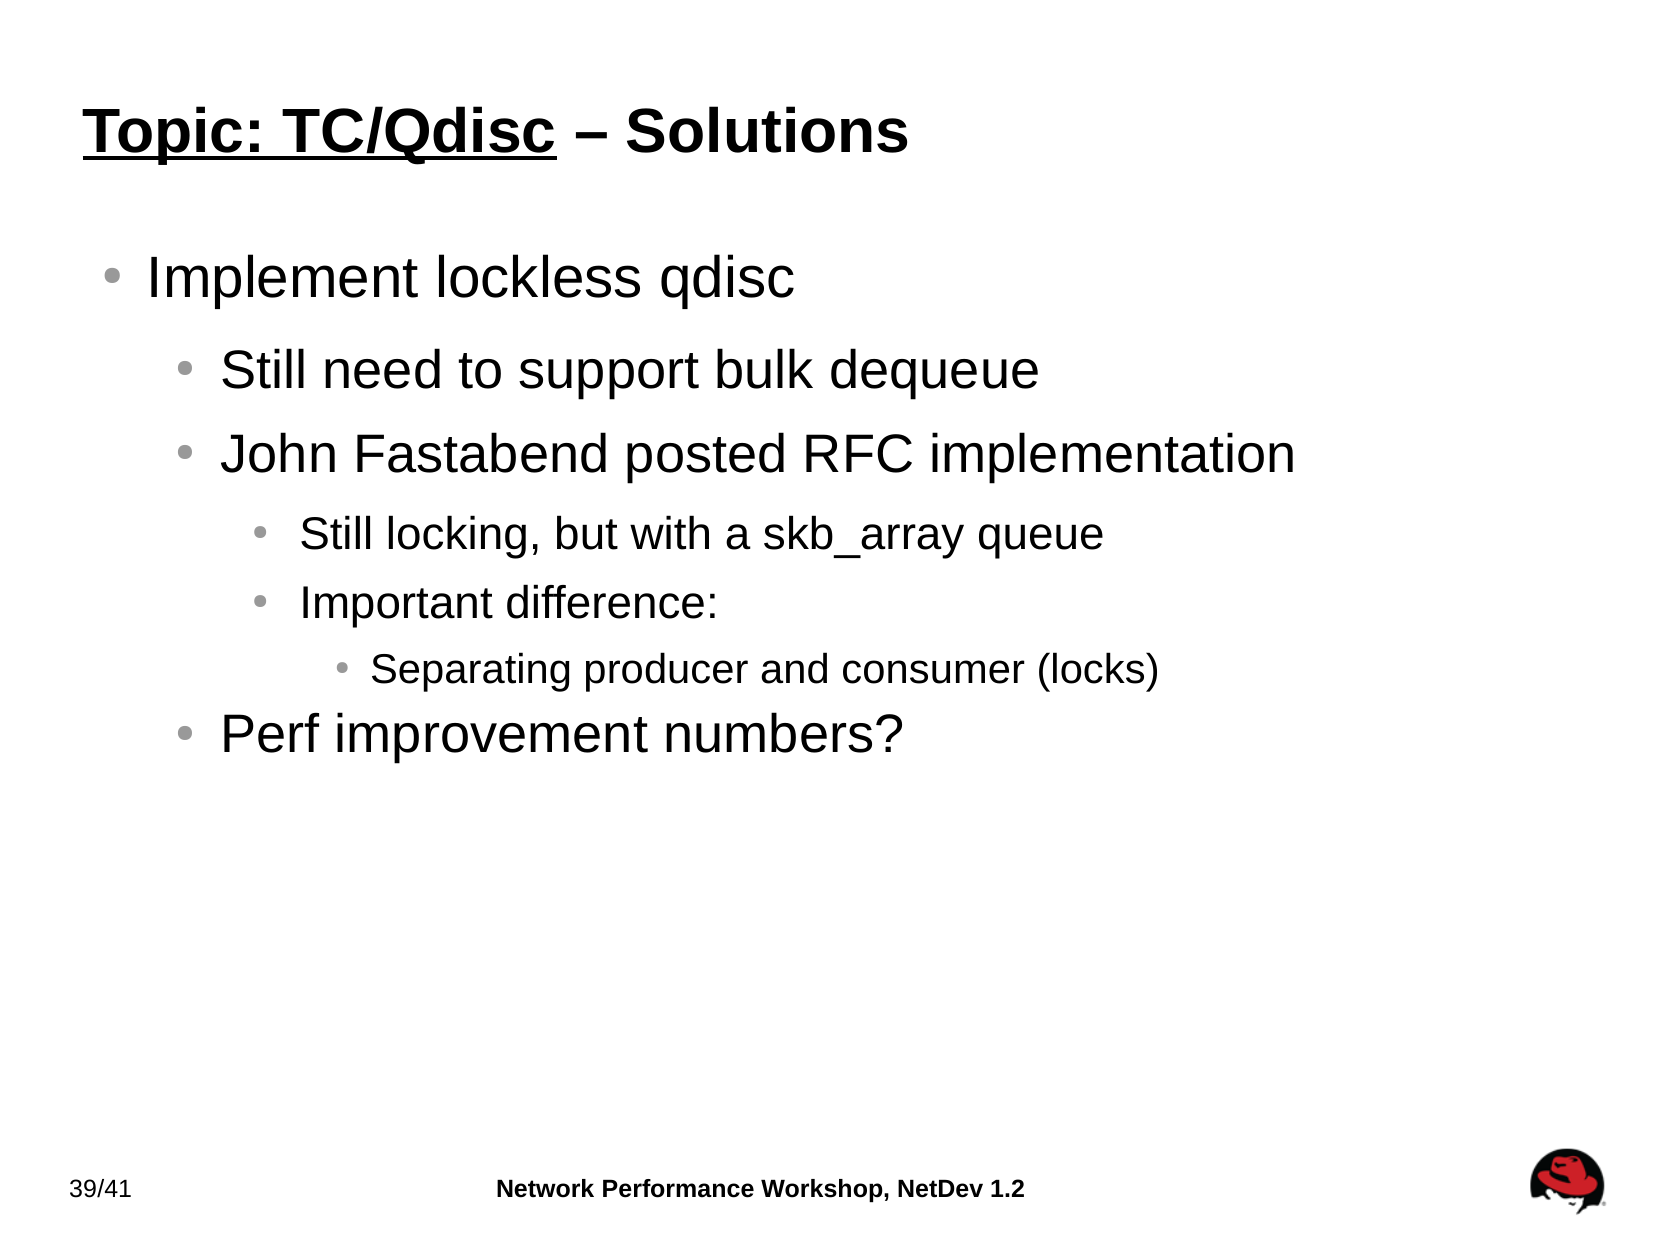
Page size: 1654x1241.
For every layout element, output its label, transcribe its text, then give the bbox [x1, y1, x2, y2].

picture [1529, 1146, 1612, 1224]
title Topic: TC/Qdisc – Solutions [82, 37, 1571, 226]
list Implement lockless qdisc Still need to support bulk dequeue John Fastabend posted RFC implementation Still locking, but with a skb_array queue Important difference: Separating producer and consumer (locks) Perf improvement numbers? [86, 244, 1575, 1039]
